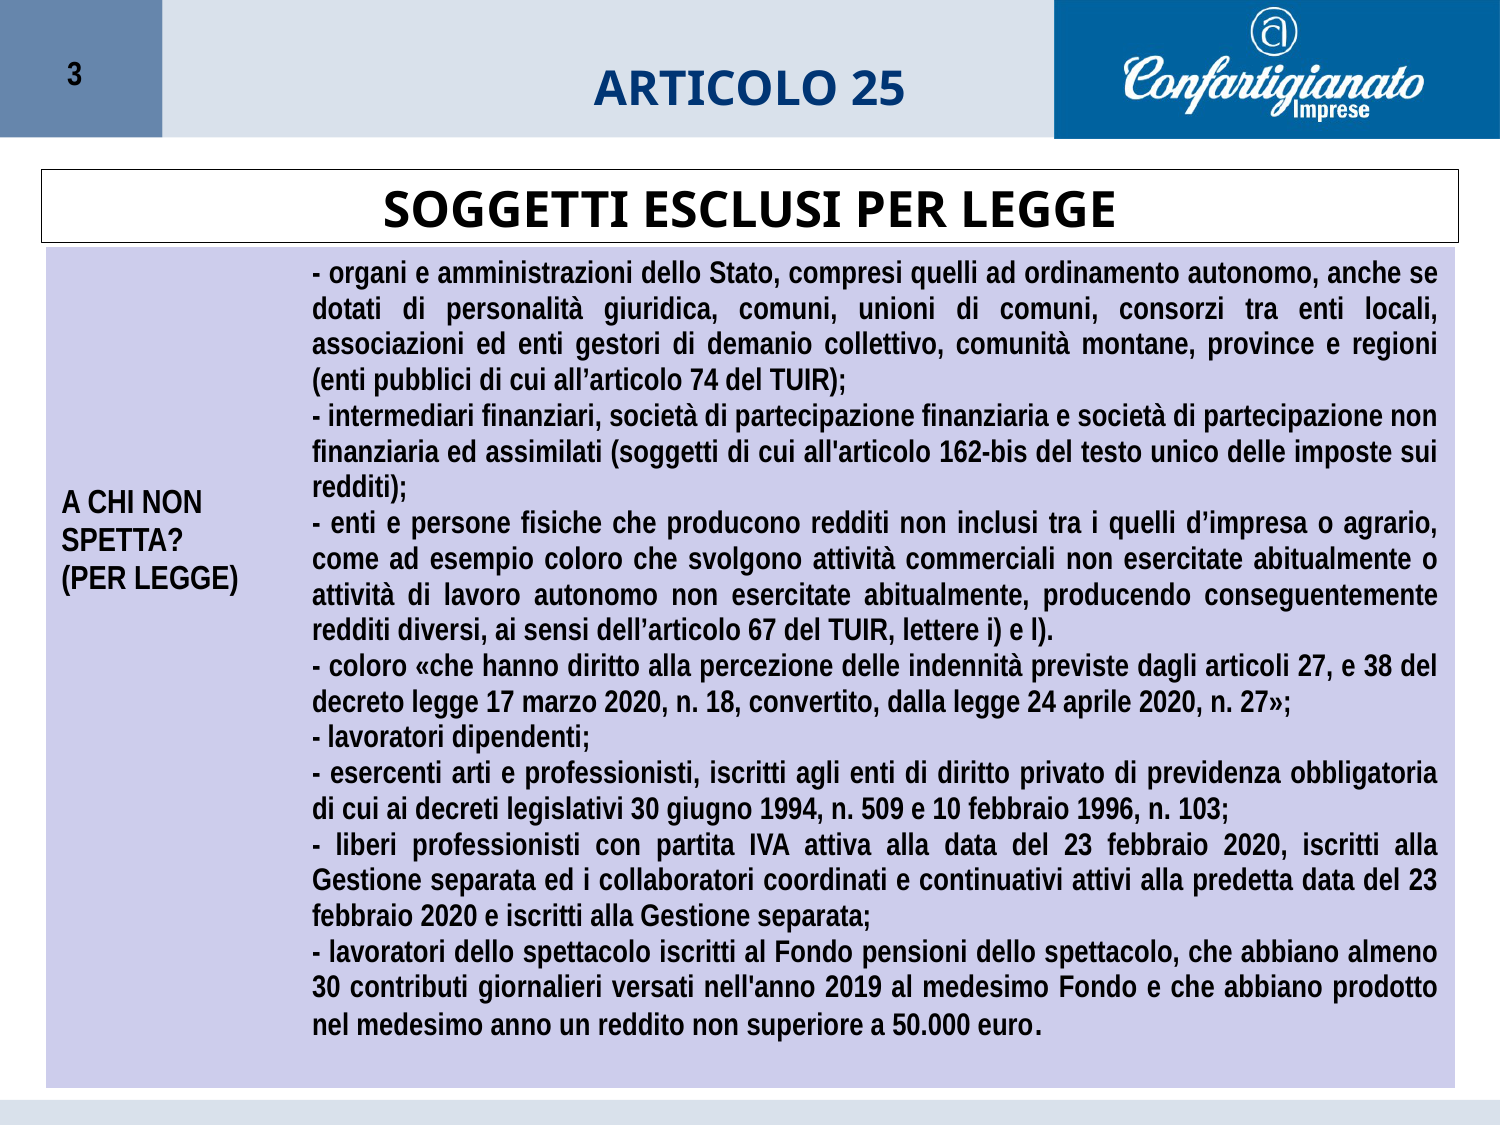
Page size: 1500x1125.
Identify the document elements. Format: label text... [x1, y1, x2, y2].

text_box SOGGETTI ESCLUSI PER LEGGE [41, 169, 1459, 243]
title ARTICOLO 25 [75, 243, 1425, 247]
title ARTICOLO 25 [75, 49, 1425, 169]
picture [1054, 0, 1500, 139]
table_header A CHI NON SPETTA? (PER LEGGE) [46, 247, 297, 1088]
table_header - organi e amministrazioni dello Stato, compresi quelli ad ordinamento autonomo, anche se dotati di personalità giuridica, comuni, unioni di comuni, consorzi tra enti locali, associazioni ed enti gestori di demanio collettivo, comunità montane, province e regioni (enti pubblici di cui all’articolo 74 del TUIR); - intermediari finanziari, società di partecipazione finanziaria e società di partecipazione non finanziaria ed assimilati (soggetti di cui all'articolo 162-bis del testo unico delle imposte sui redditi); - enti e persone fisiche che producono redditi non inclusi tra i quelli d’impresa o agrario, come ad esempio coloro che svolgono attività commerciali non esercitate abitualmente o attività di lavoro autonomo non esercitate abitualmente, producendo conseguentemente redditi diversi, ai sensi dell’articolo 67 del TUIR, lettere i) e l). - coloro «che hanno diritto alla percezione delle indennità previste dagli articoli 27, e 38 del decreto legge 17 marzo 2020, n. 18, convertito, dalla legge 24 aprile 2020, n. 27»; - lavoratori dipendenti; - esercenti arti e professionisti, iscritti agli enti di diritto privato di previdenza obbligatoria di cui ai decreti legislativi 30 giugno 1994, n. 509 e 10 febbraio 1996, n. 103; - liberi professionisti con partita IVA attiva alla data del 23 febbraio 2020, iscritti alla Gestione separata ed i collaboratori coordinati e continuativi attivi alla predetta data del 23 febbraio 2020 e iscritti alla Gestione separata; - lavoratori dello spettacolo iscritti al Fondo pensioni dello spettacolo, che abbiano almeno 30 contributi giornalieri versati nell'anno 2019 al medesimo Fondo e che abbiano prodotto nel medesimo anno un reddito non superiore a 50.000 euro. [297, 247, 1455, 1088]
